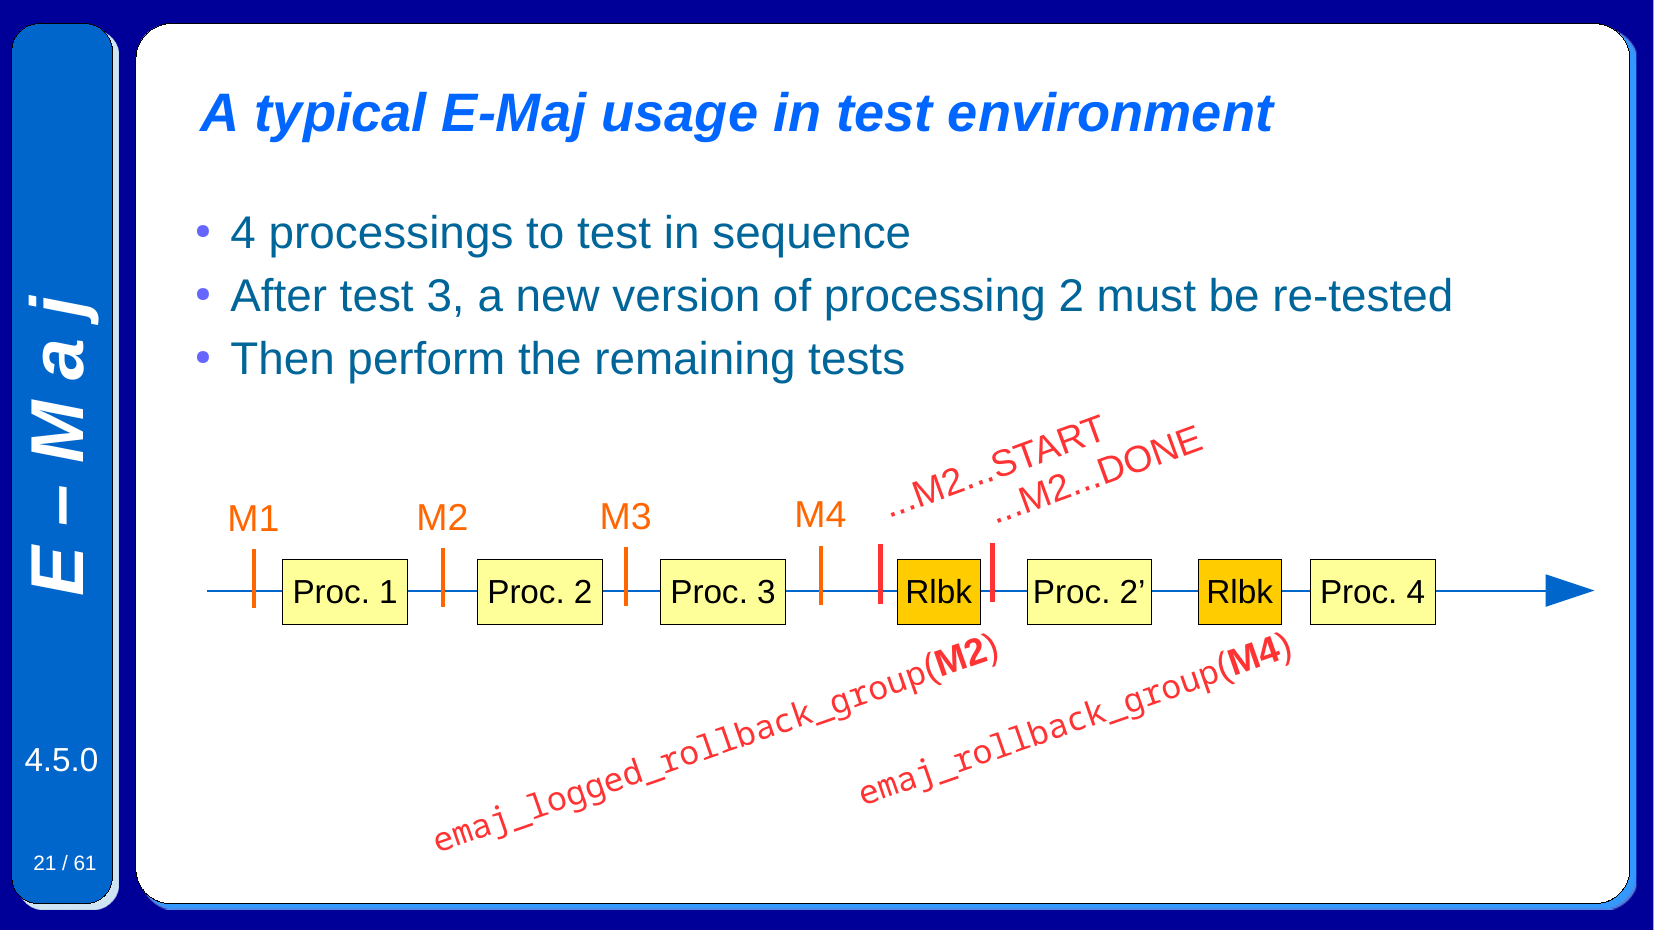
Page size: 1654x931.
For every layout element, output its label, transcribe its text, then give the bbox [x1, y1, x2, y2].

text_box Rlbk [1198, 559, 1282, 625]
text_box Proc. 4 [1310, 559, 1436, 625]
text_box ...M2...DONE [967, 404, 1225, 545]
title A typical E-Maj usage in test environment [200, 34, 1575, 191]
text_box M2 [401, 488, 484, 546]
text_box ...M2...START [860, 394, 1123, 539]
text_box Proc. 2 [477, 559, 603, 625]
text_box M1 [212, 490, 295, 547]
text_box emaj_rollback_group(M4) [834, 609, 1318, 837]
text_box emaj_logged_rollback_group(M2) [409, 610, 1025, 884]
text_box Rlbk [897, 559, 981, 625]
text_box Proc. 3 [660, 559, 786, 625]
text_box M4 [779, 486, 862, 544]
list 4 processings to test in sequence After test 3, a new version of processing 2 must be re-tested Then perform the remaining tests [177, 206, 1587, 385]
text_box Proc. 2’ [1027, 559, 1152, 625]
text_box M3 [584, 487, 667, 545]
text_box Proc. 1 [282, 559, 408, 625]
